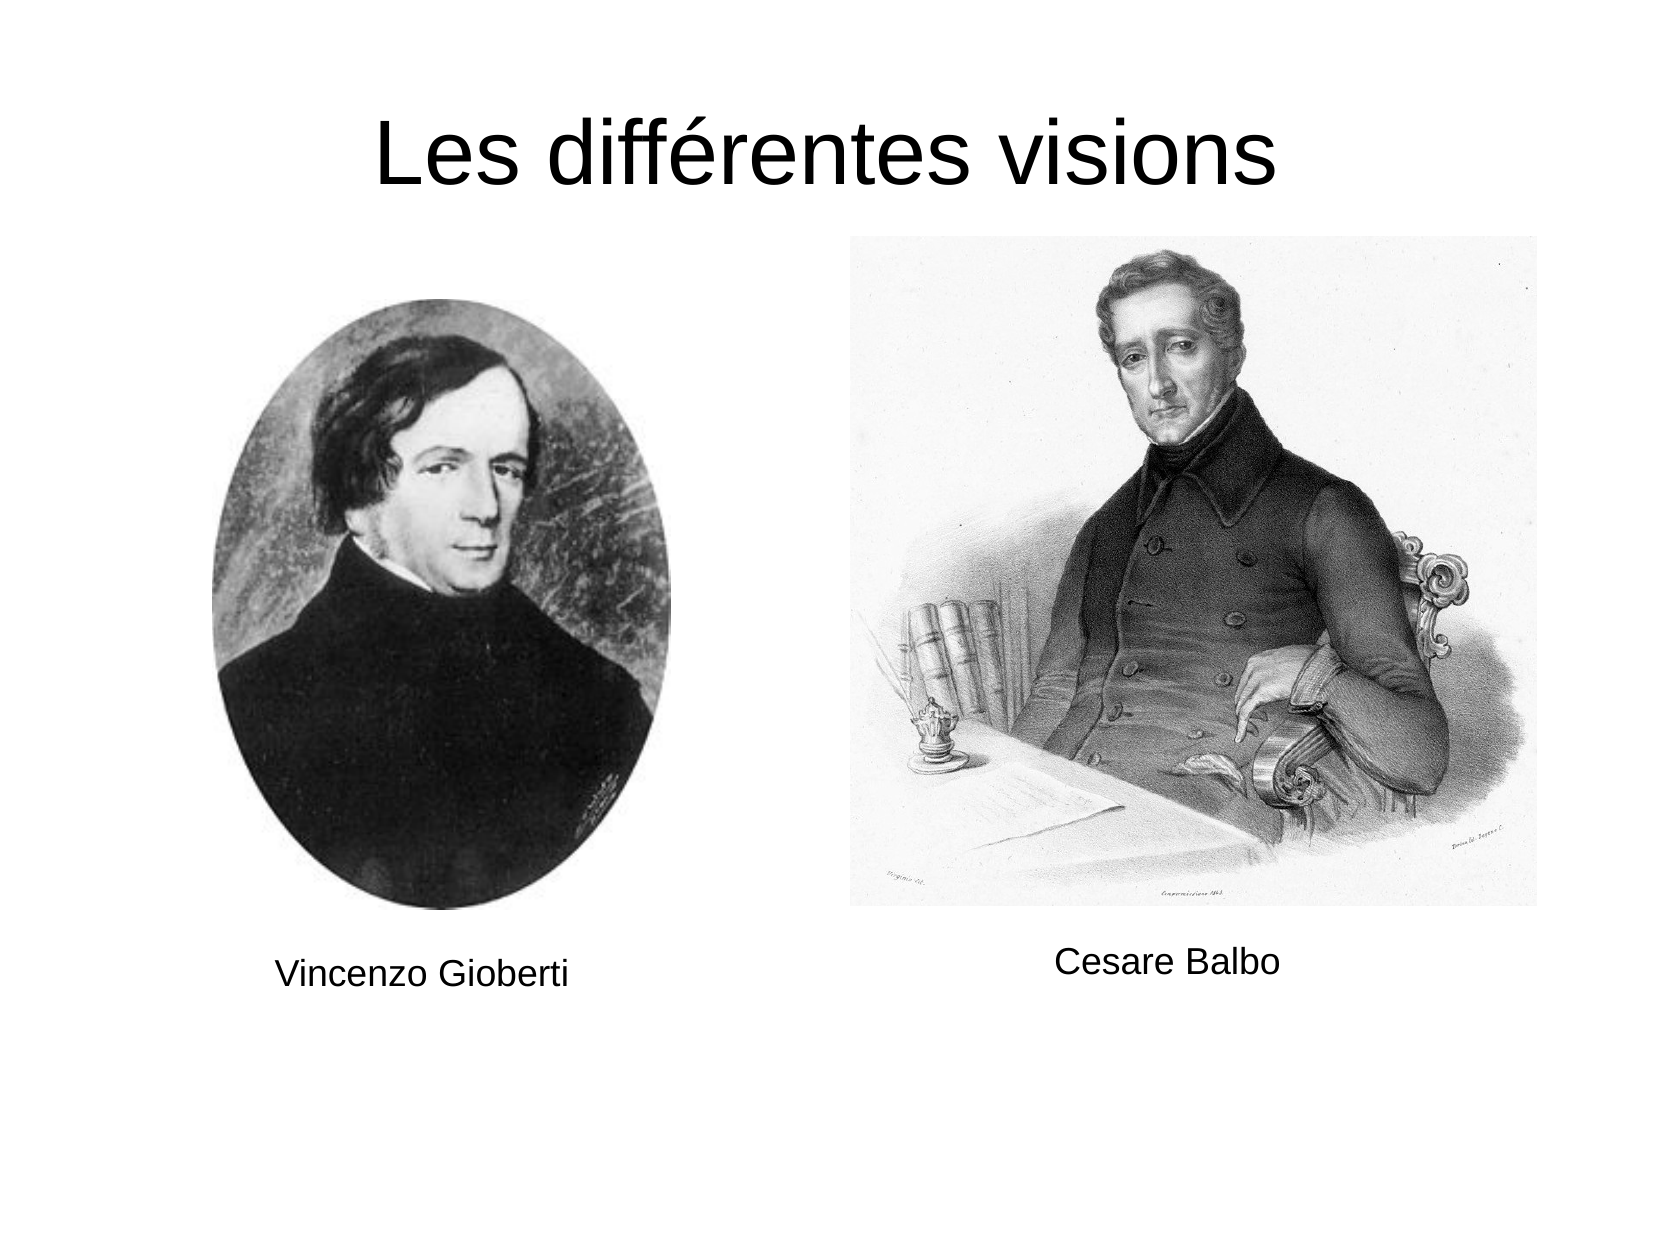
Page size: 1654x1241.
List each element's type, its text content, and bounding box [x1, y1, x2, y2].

picture [212, 299, 671, 910]
text_box Cesare Balbo [1039, 933, 1394, 990]
title Les différentes visions [82, 49, 1571, 257]
picture [850, 236, 1537, 906]
text_box Vincenzo Gioberti [259, 944, 603, 1002]
